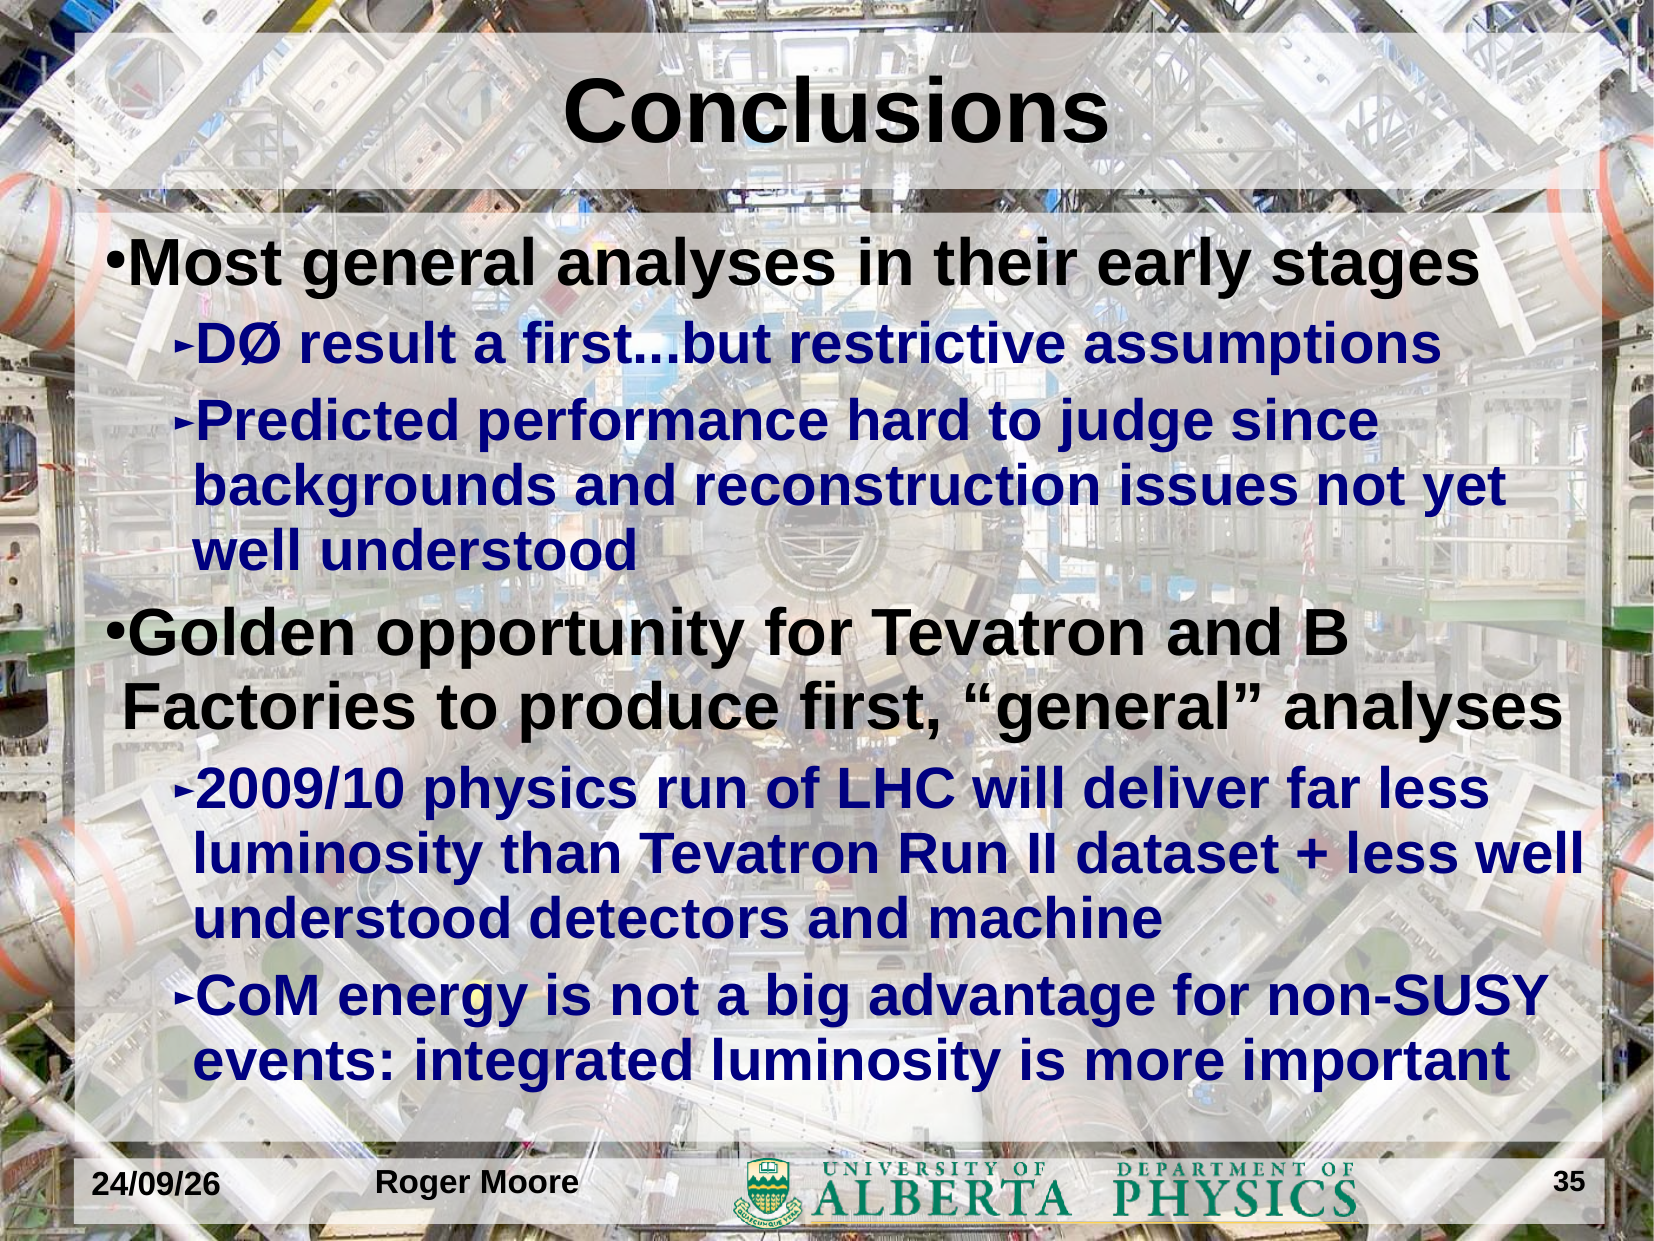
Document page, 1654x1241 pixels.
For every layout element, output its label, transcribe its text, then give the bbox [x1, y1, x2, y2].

title Conclusions [74, 32, 1600, 189]
list Most general analyses in their early stages DØ result a first...but restrictive assumptions Predicted performance hard to judge since backgrounds and reconstruction issues not yet well understood Golden opportunity for Tevatron and B Factories to produce first, “general” analyses 2009/10 physics run of LHC will deliver far less luminosity than Tevatron Run II dataset + less well understood detectors and machine CoM energy is not a big advantage for non-SUSY events: integrated luminosity is more important [74, 212, 1603, 1142]
picture [0, 0, 1654, 1241]
